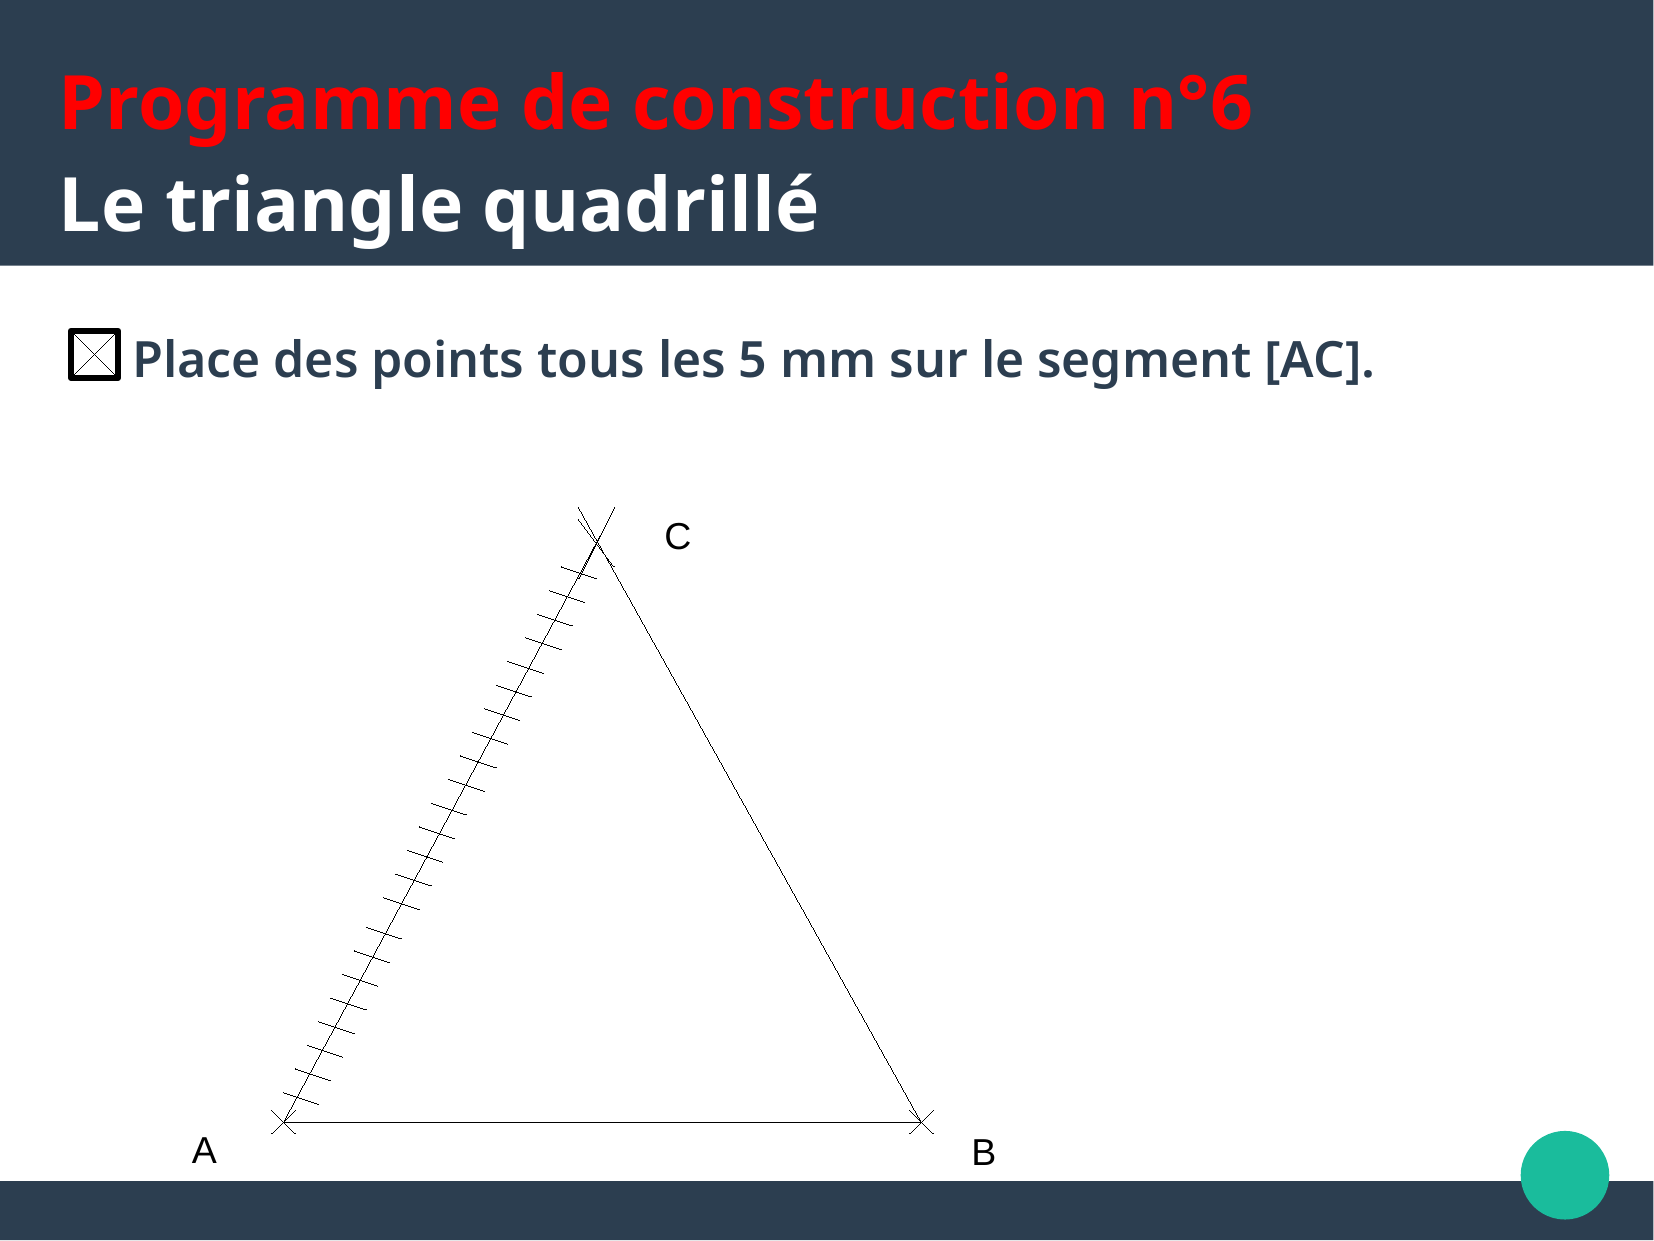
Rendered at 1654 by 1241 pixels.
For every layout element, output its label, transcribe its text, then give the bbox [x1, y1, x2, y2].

text_box B [956, 1124, 1028, 1182]
title Programme de construction n°6 Le triangle quadrillé [59, 49, 1595, 207]
text_box C [649, 507, 721, 567]
text_box A [177, 1122, 249, 1179]
list [59, 324, 1595, 1152]
text_box Place des points tous les 5 mm sur le segment [AC]. [61, 323, 1595, 402]
